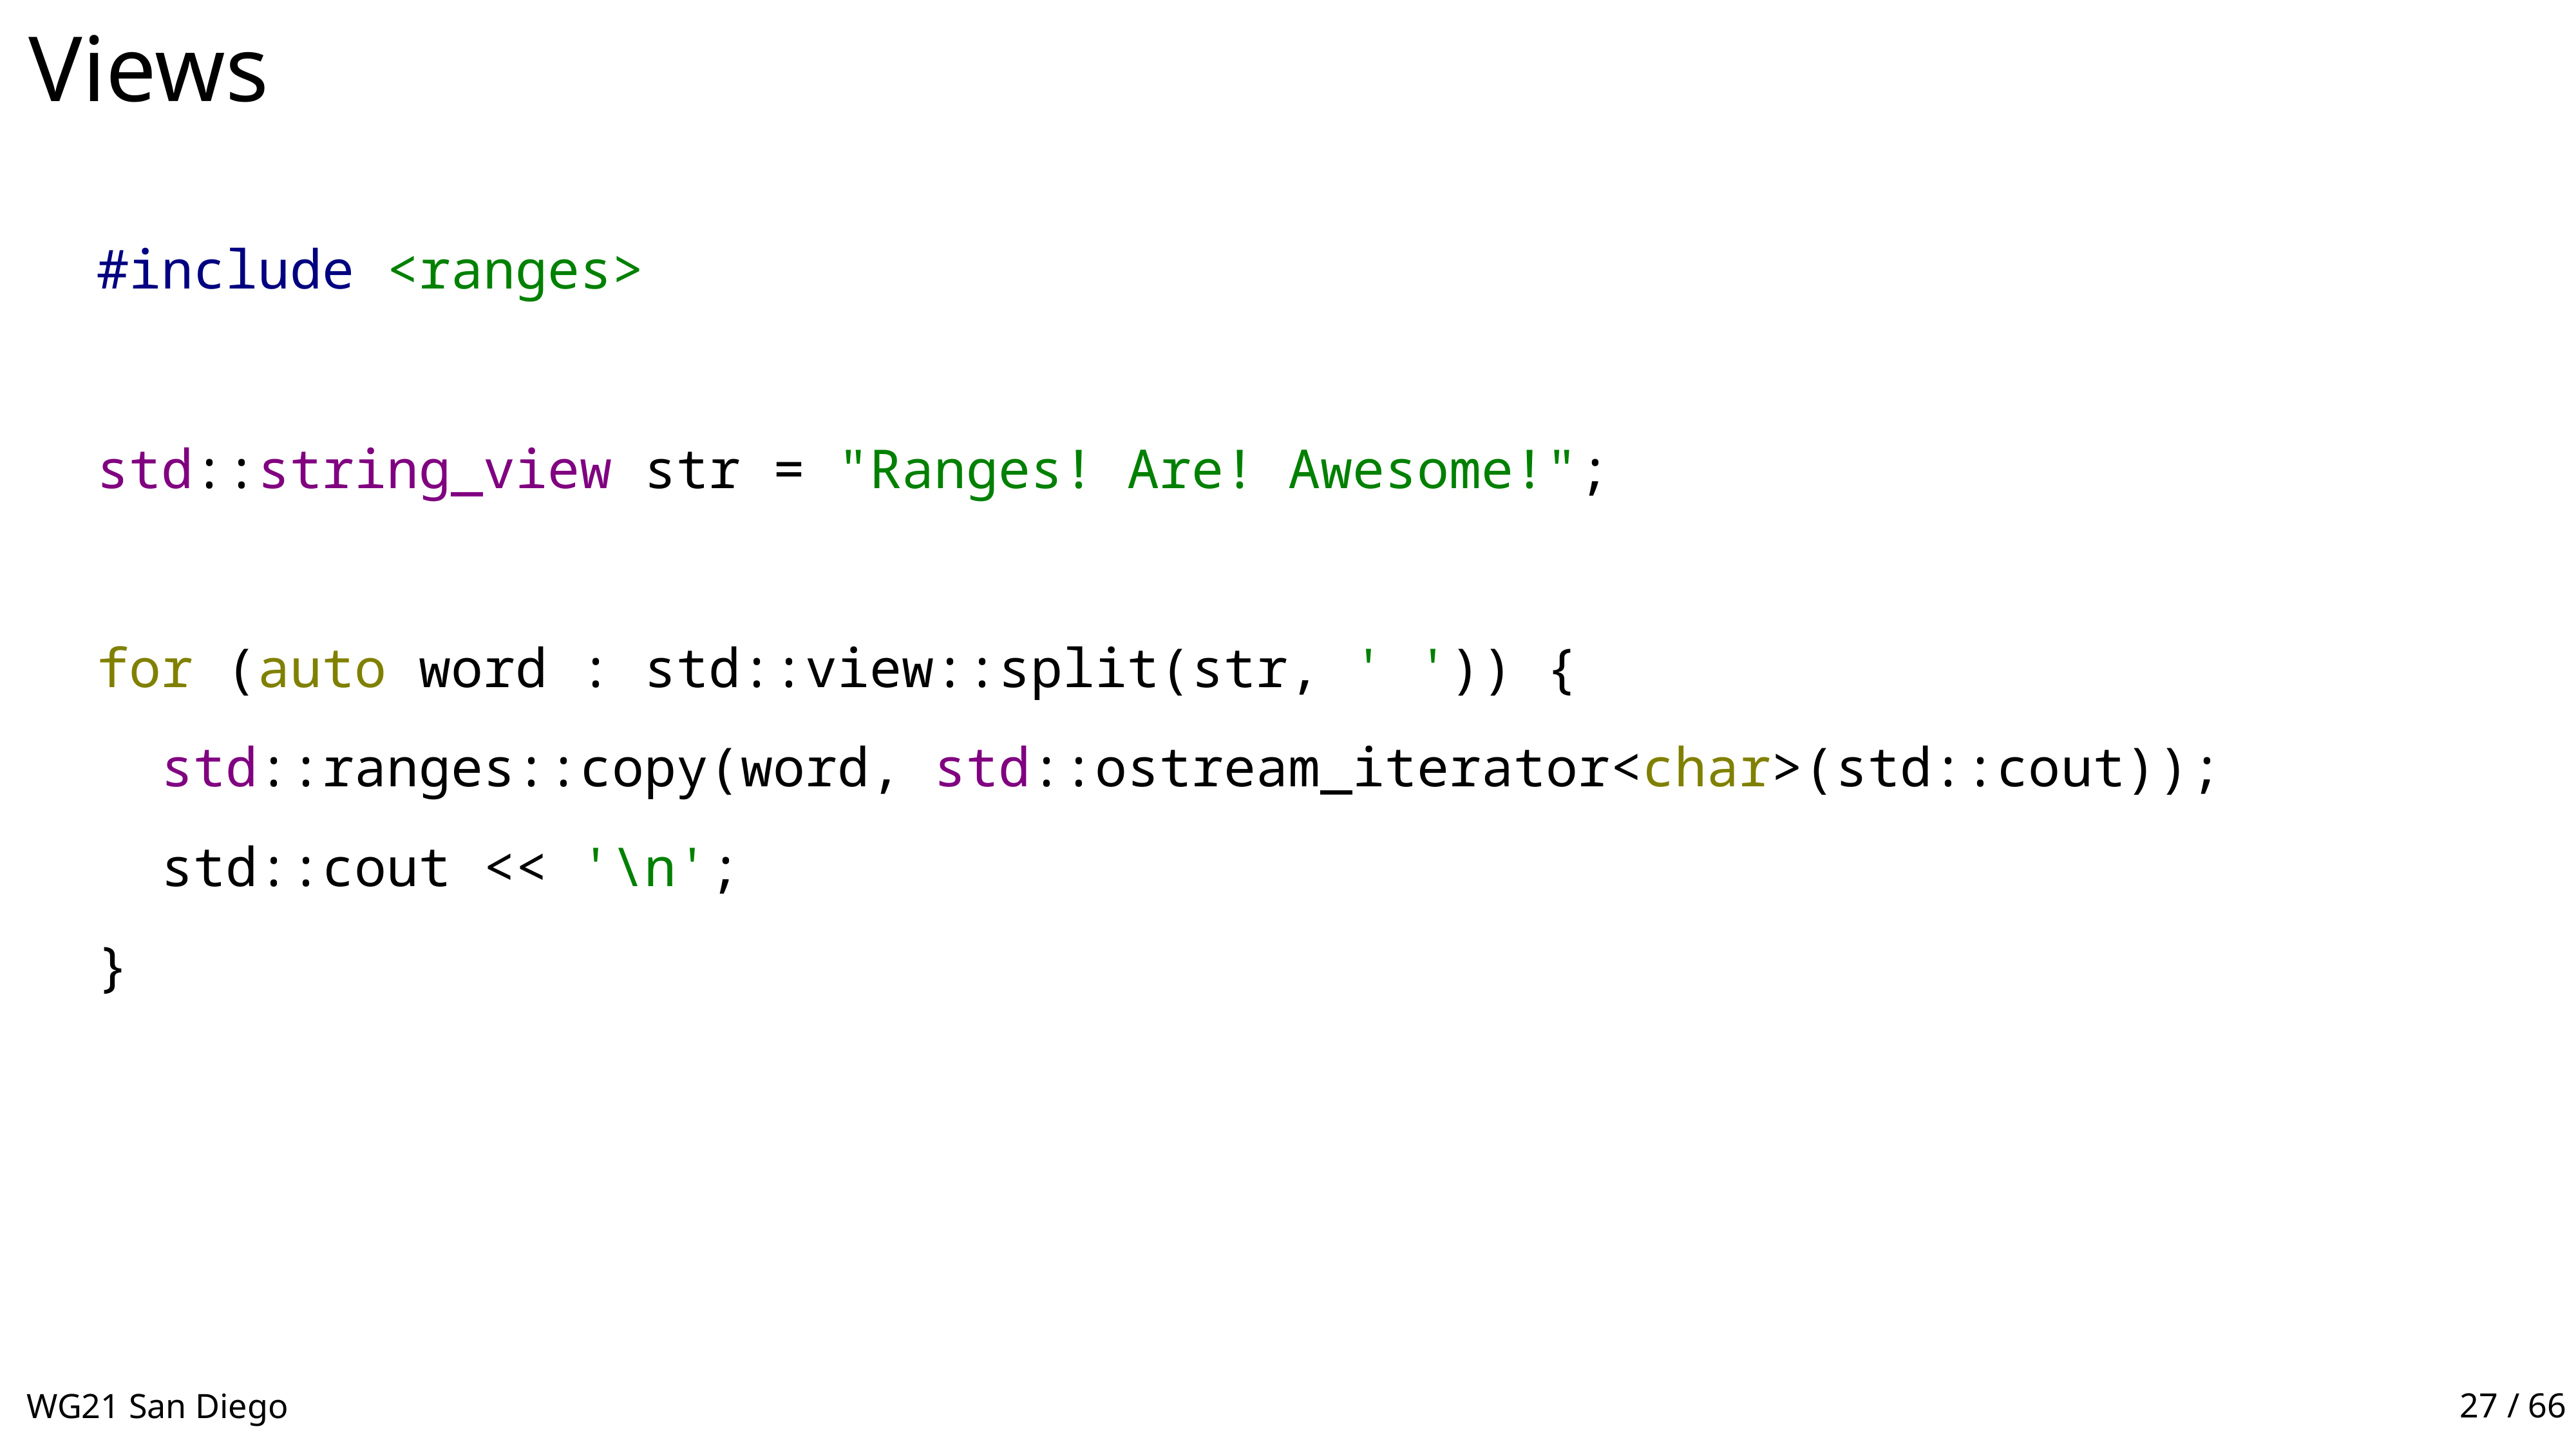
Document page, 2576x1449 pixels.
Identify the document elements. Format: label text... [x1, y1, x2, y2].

title Views [19, 19, 2551, 155]
list #include <ranges> std::string_view str = "Ranges! Are! Awesome!"; for (auto word : std::view::split(str, ' ')) { std::ranges::copy(word, std::ostream_iterator<char>(std::cout)); std::cout << '\n'; } [87, 214, 2551, 1382]
list <number> / 66 [1479, 1376, 2576, 1431]
list WG21 San Diego [17, 1376, 1114, 1431]
